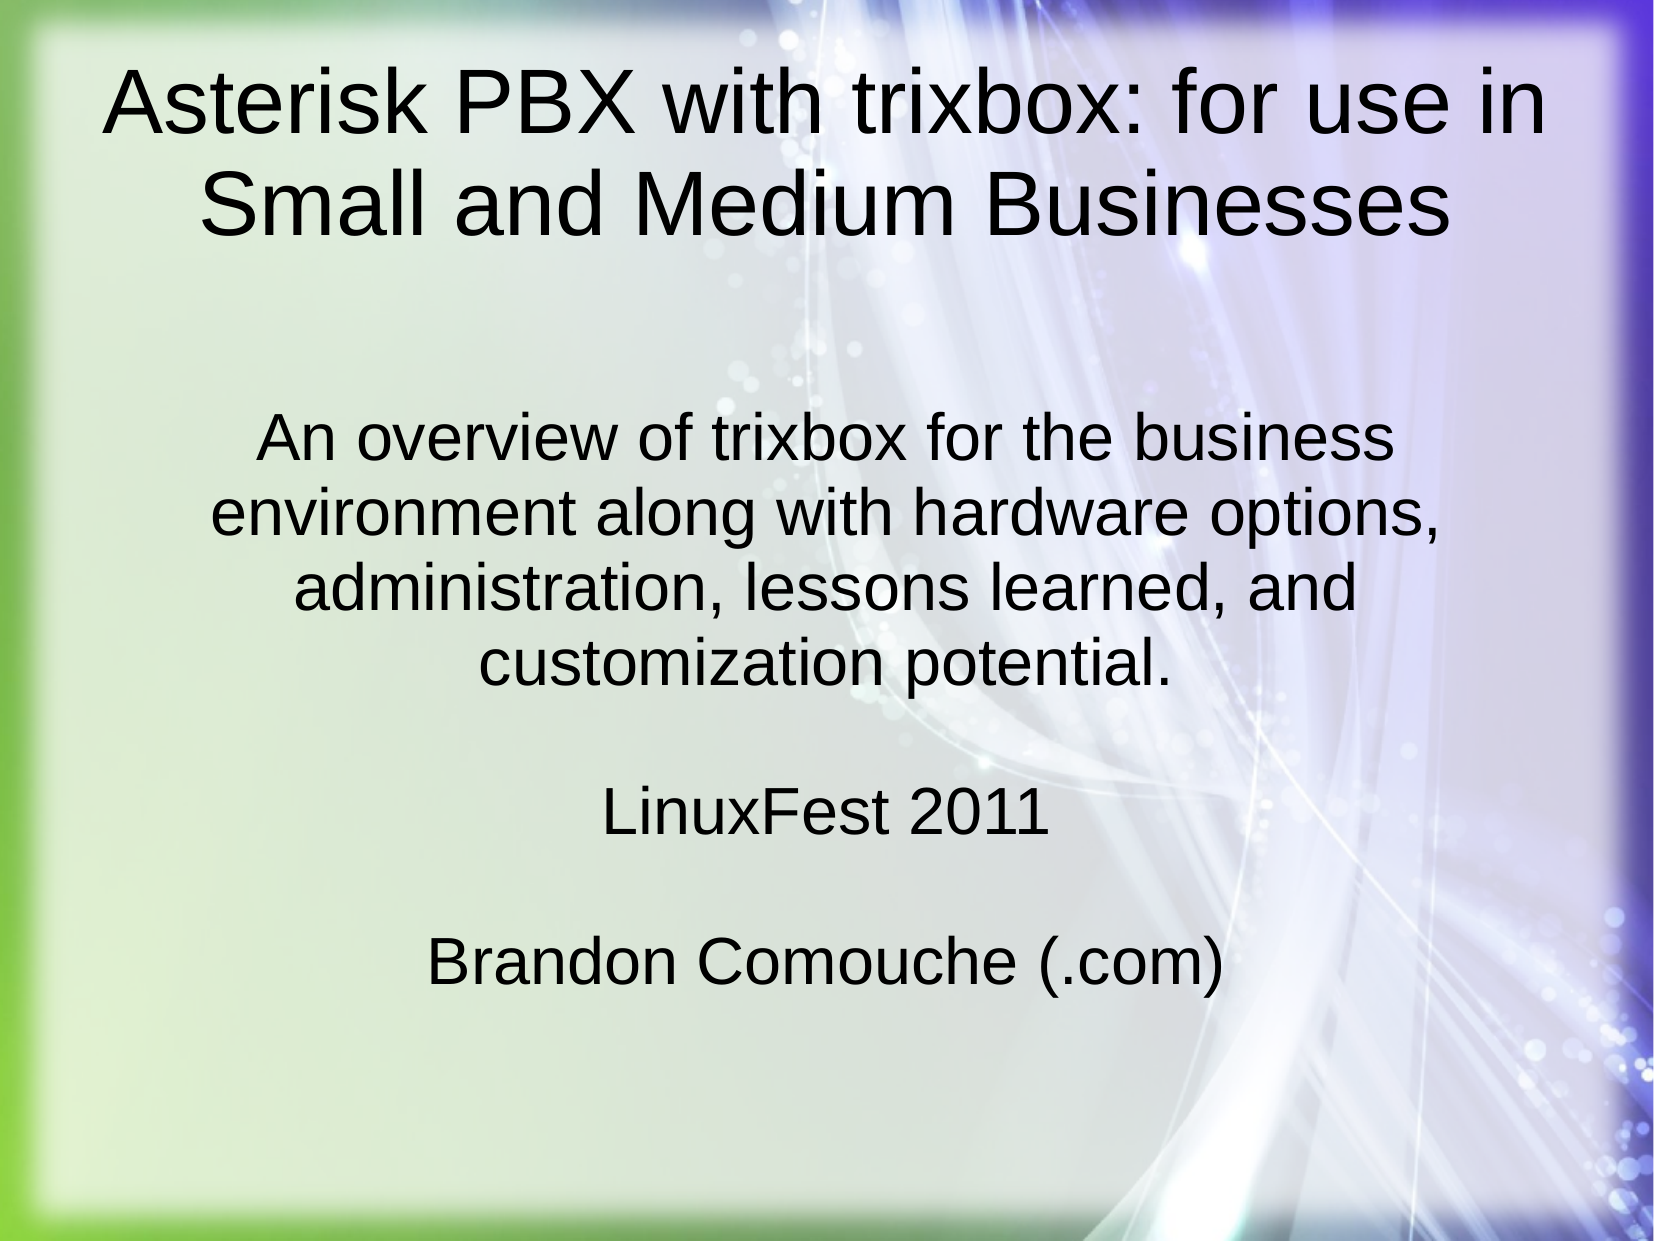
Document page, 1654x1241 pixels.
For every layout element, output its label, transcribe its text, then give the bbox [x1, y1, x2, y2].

subtitle An overview of trixbox for the business environment along with hardware options, administration, lessons learned, and customization potential. LinuxFest 2011 Brandon Comouche (.com) [82, 290, 1571, 1109]
picture [0, 0, 1654, 1241]
title Asterisk PBX with trixbox: for use in Small and Medium Businesses [82, 49, 1571, 257]
